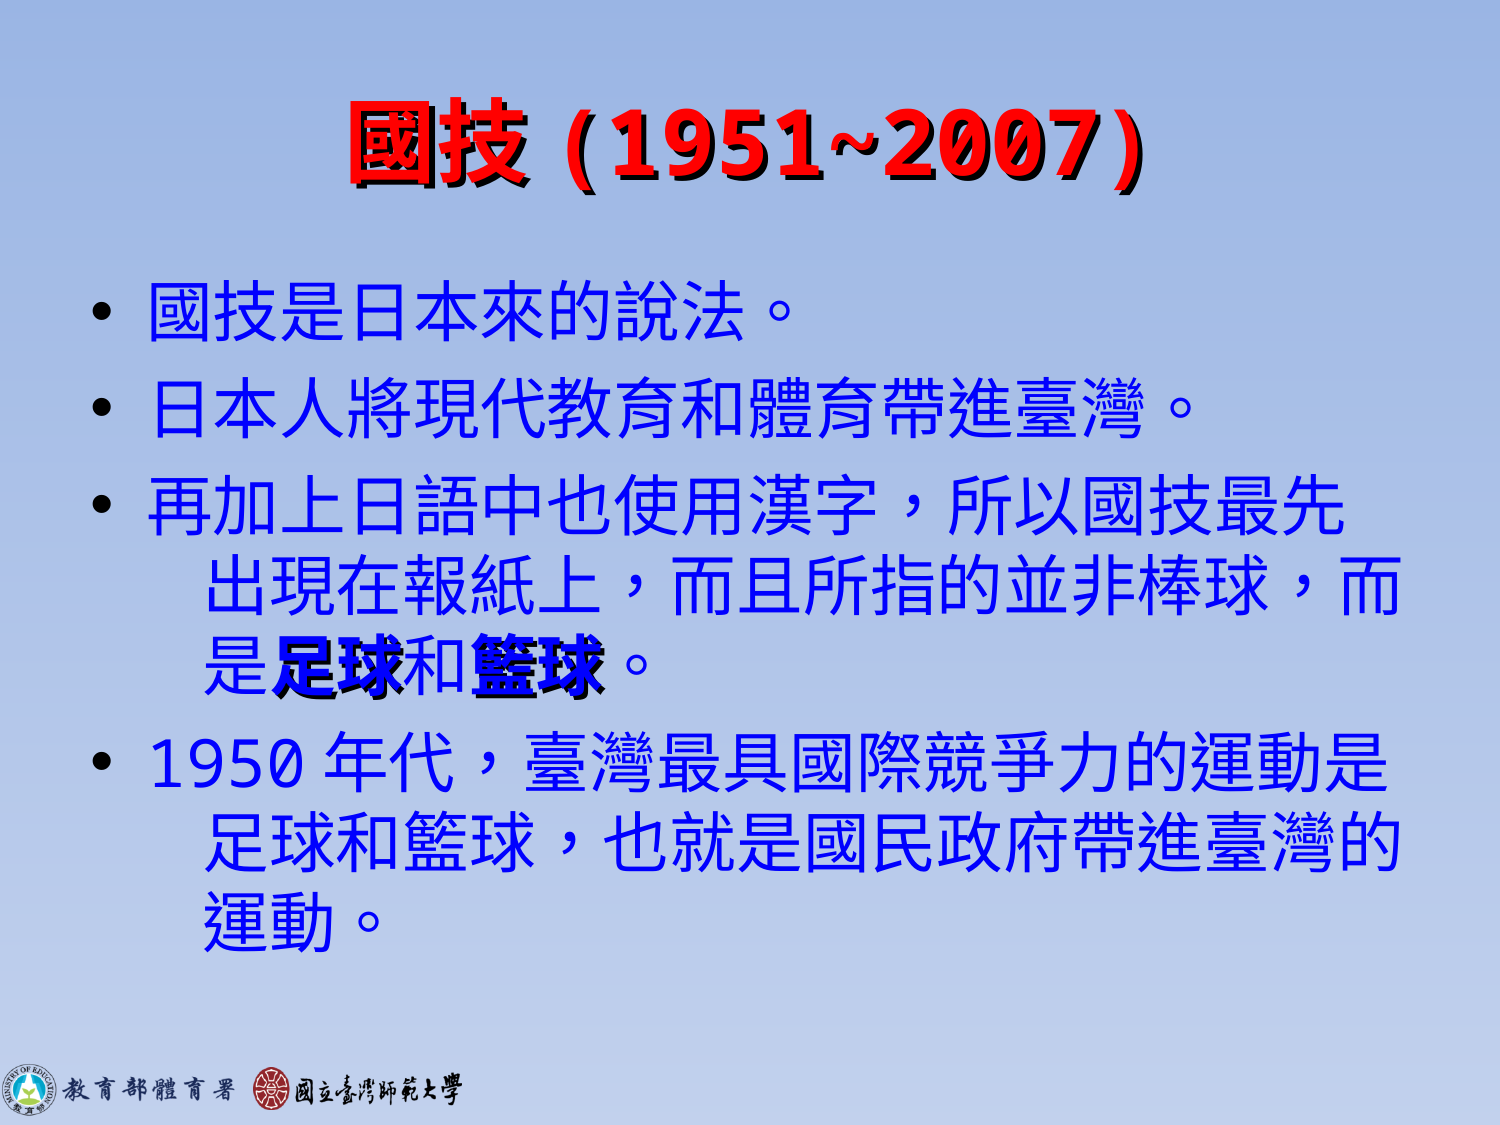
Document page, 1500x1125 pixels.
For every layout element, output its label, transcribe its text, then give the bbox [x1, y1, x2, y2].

list 國技是日本來的說法。 日本人將現代教育和體育帶進臺灣。 再加上日語中也使用漢字，所以國技最先出現在報紙上，而且所指的並非棒球，而是足球和籃球。 1950年代，臺灣最具國際競爭力的運動是足球和籃球，也就是國民政府帶進臺灣的運動。 [75, 262, 1426, 1005]
title 國技(1951~2007) [75, 45, 1426, 233]
